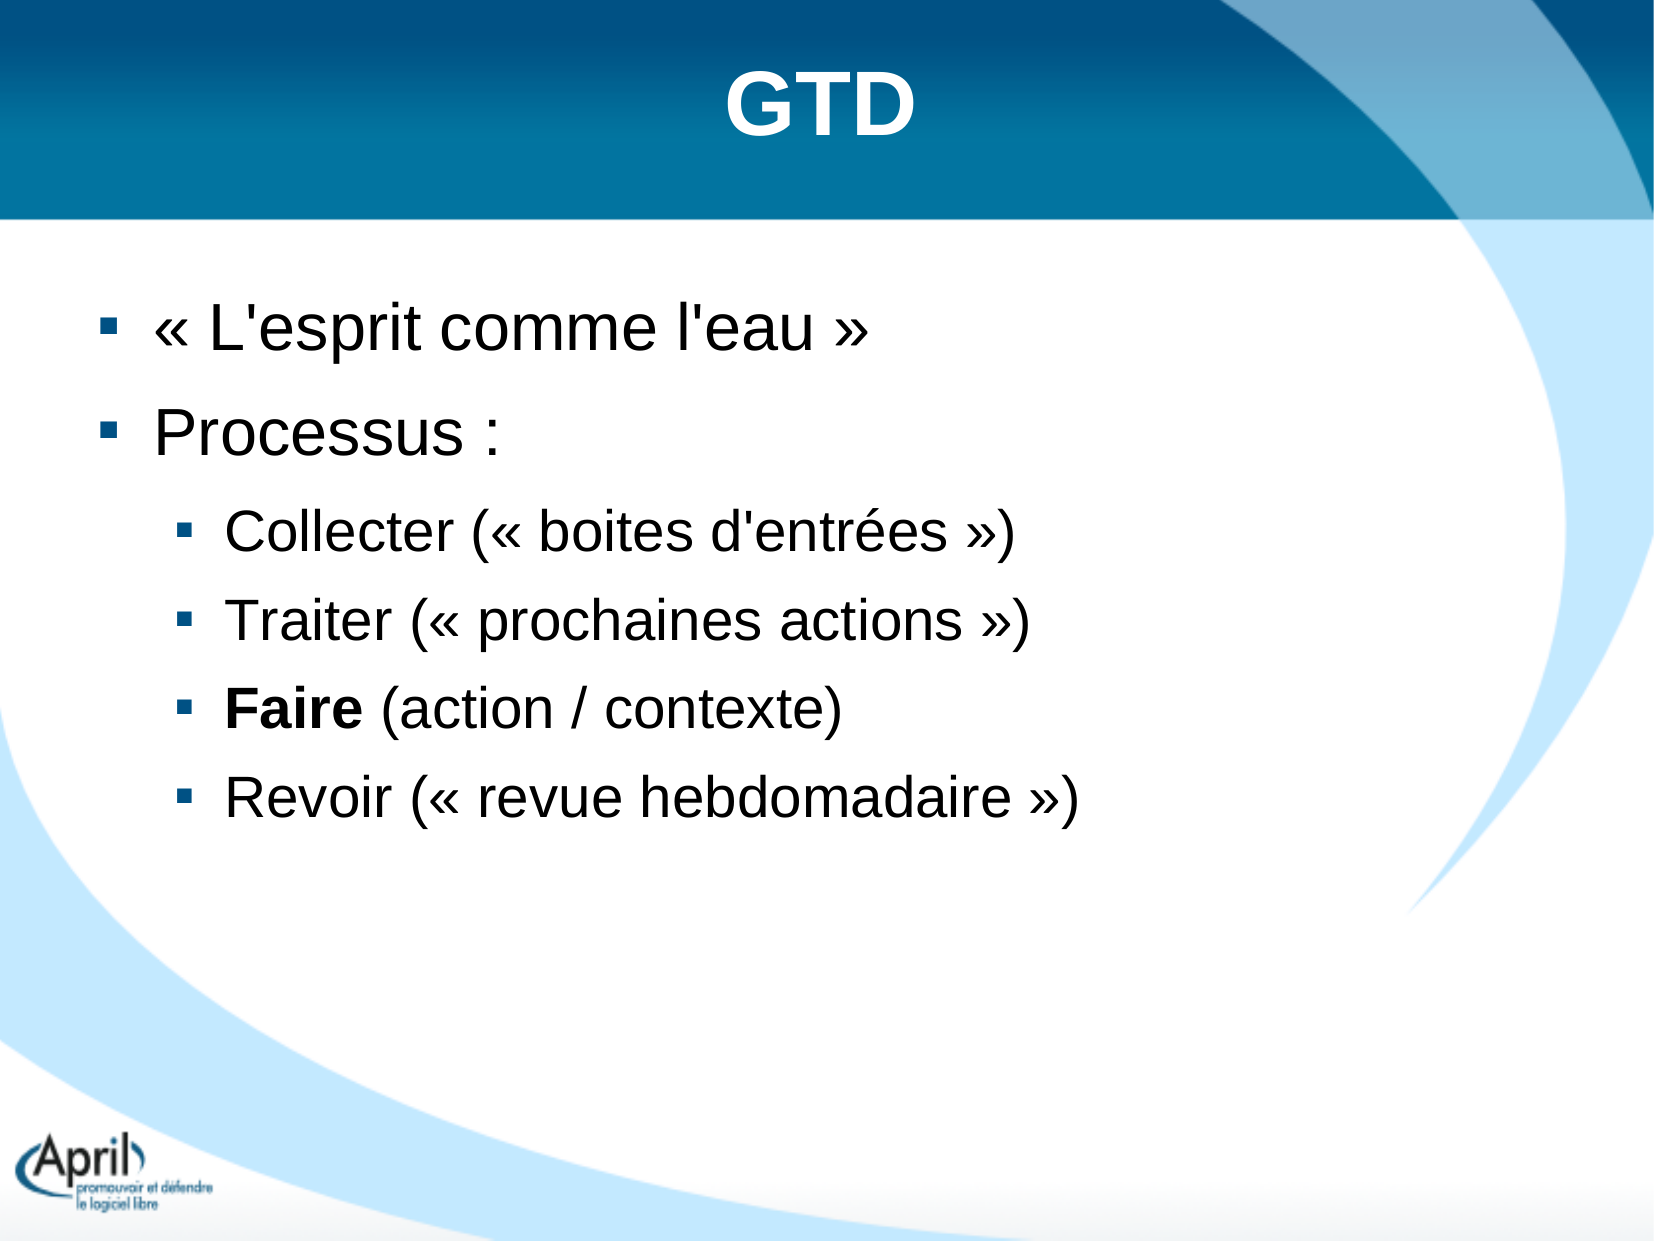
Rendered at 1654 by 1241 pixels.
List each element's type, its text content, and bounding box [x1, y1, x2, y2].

title GTD [76, 7, 1565, 200]
list « L'esprit comme l'eau » Processus : Collecter (« boites d'entrées ») Traiter (« prochaines actions ») Faire (action / contexte) Revoir (« revue hebdomadaire ») [82, 290, 1571, 1094]
picture [0, 0, 1654, 1241]
